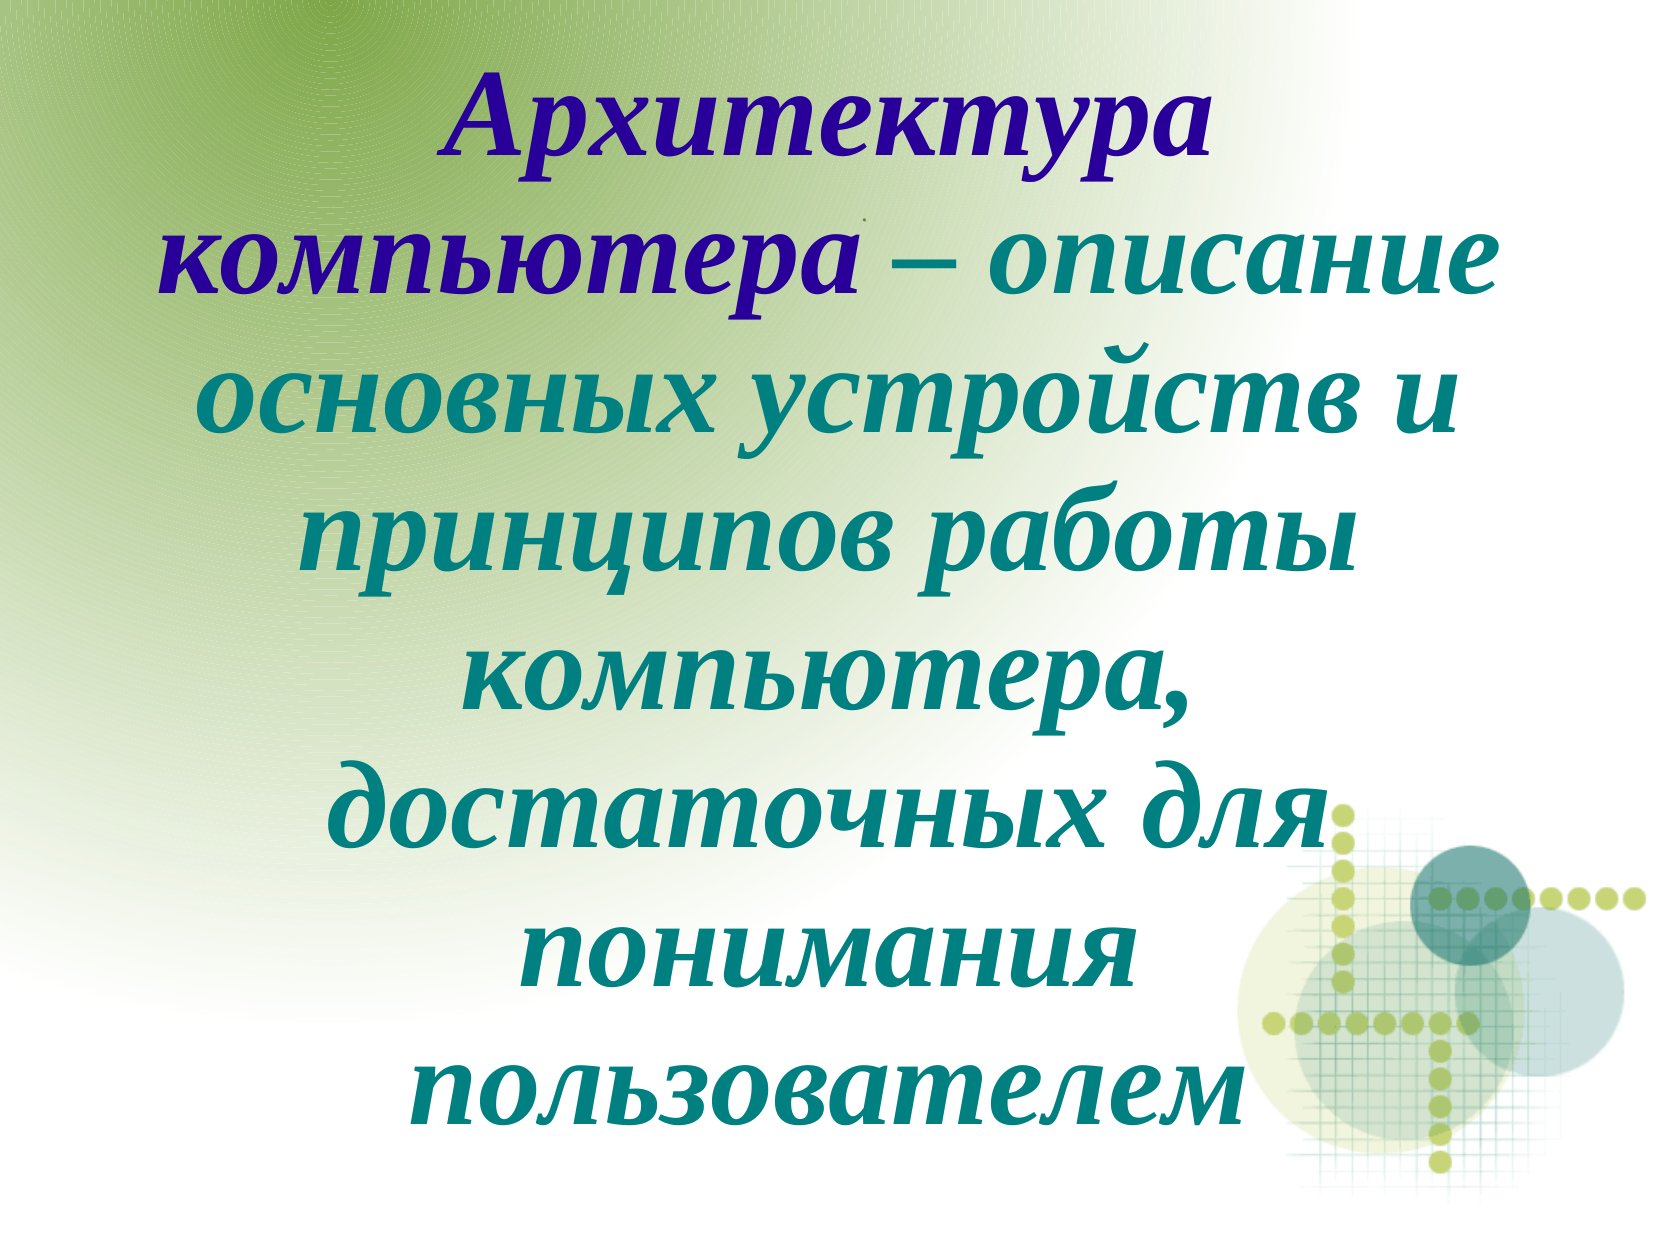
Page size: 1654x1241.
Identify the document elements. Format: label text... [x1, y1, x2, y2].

picture [1224, 792, 1654, 1211]
subtitle Архитектура компьютера – описание основных устройств и принципов работы компьютера, достаточных для понимания пользователем [123, 43, 1536, 1152]
